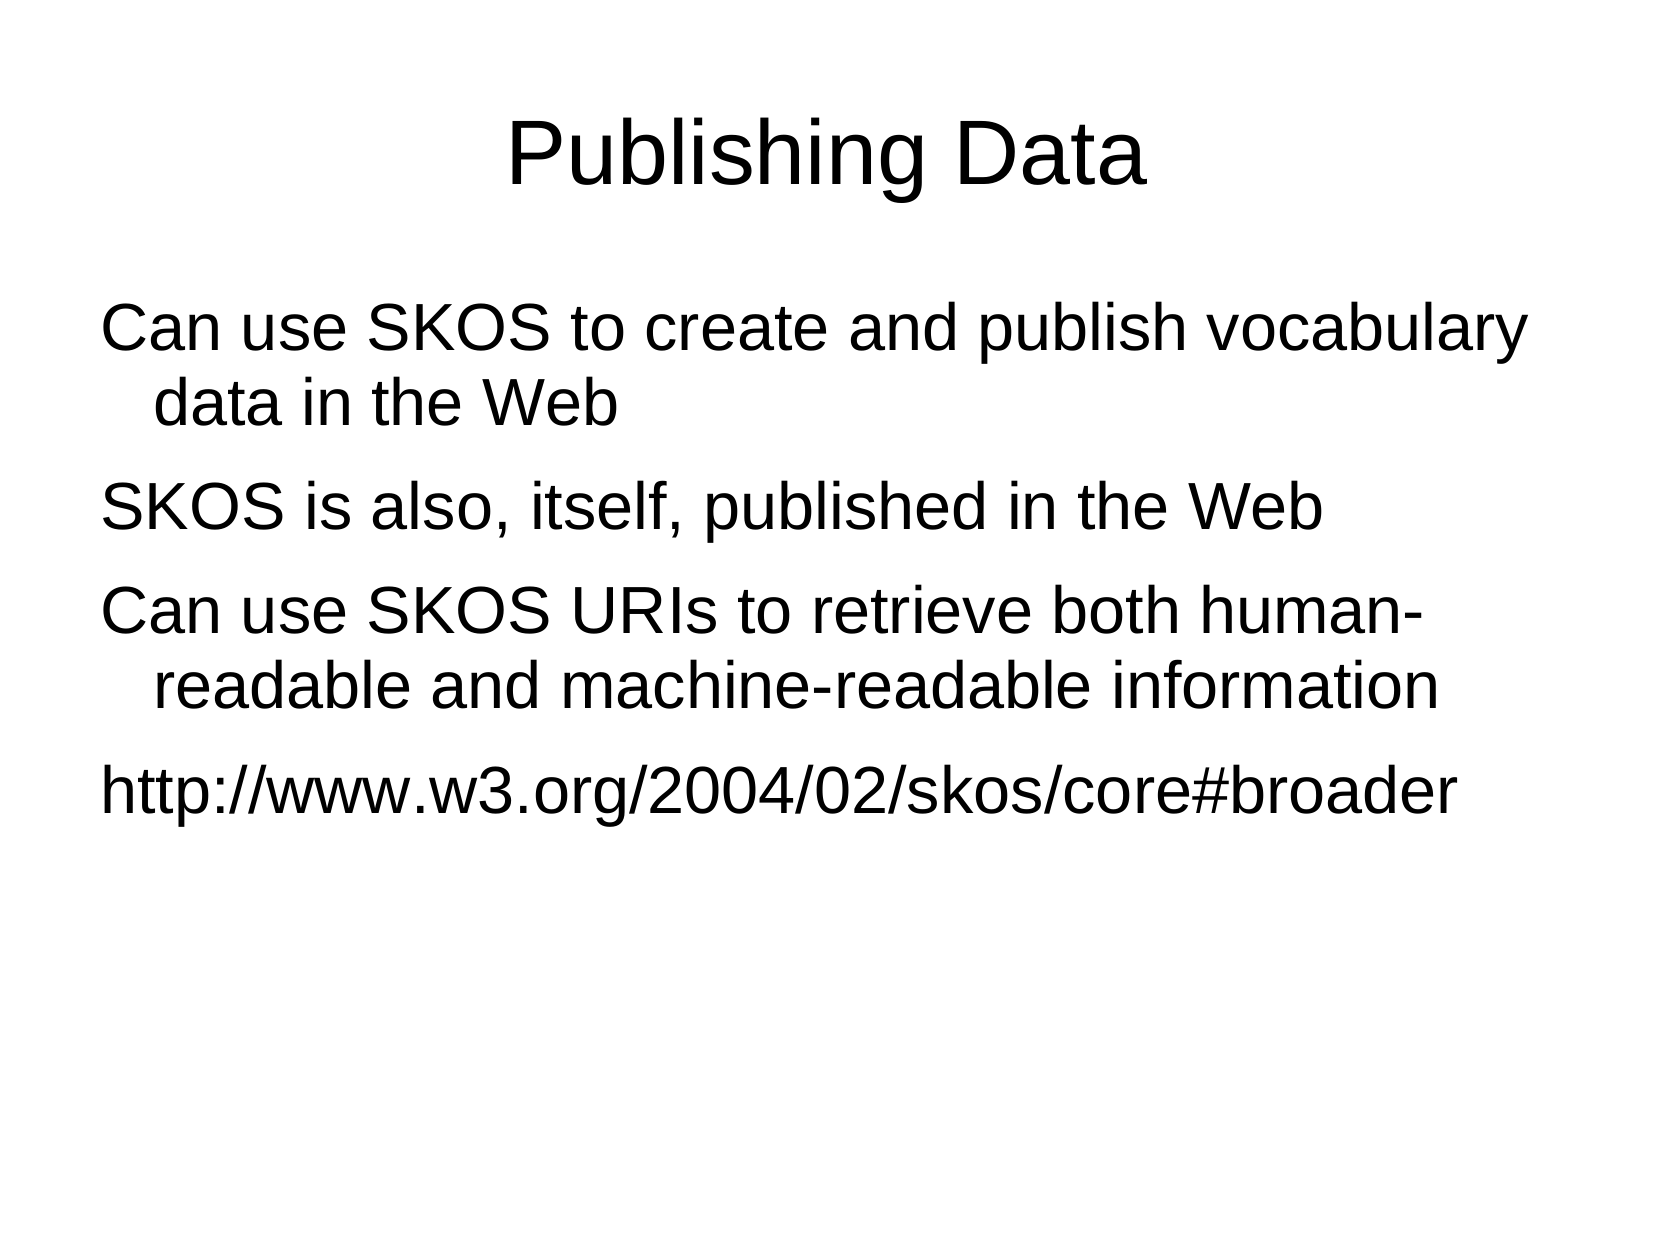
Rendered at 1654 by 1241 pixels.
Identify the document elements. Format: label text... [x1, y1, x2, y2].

list Can use SKOS to create and publish vocabulary data in the Web SKOS is also, itself, published in the Web Can use SKOS URIs to retrieve both human-readable and machine-readable information http://www.w3.org/2004/02/skos/core#broader [82, 290, 1571, 1094]
title Publishing Data [82, 56, 1571, 250]
